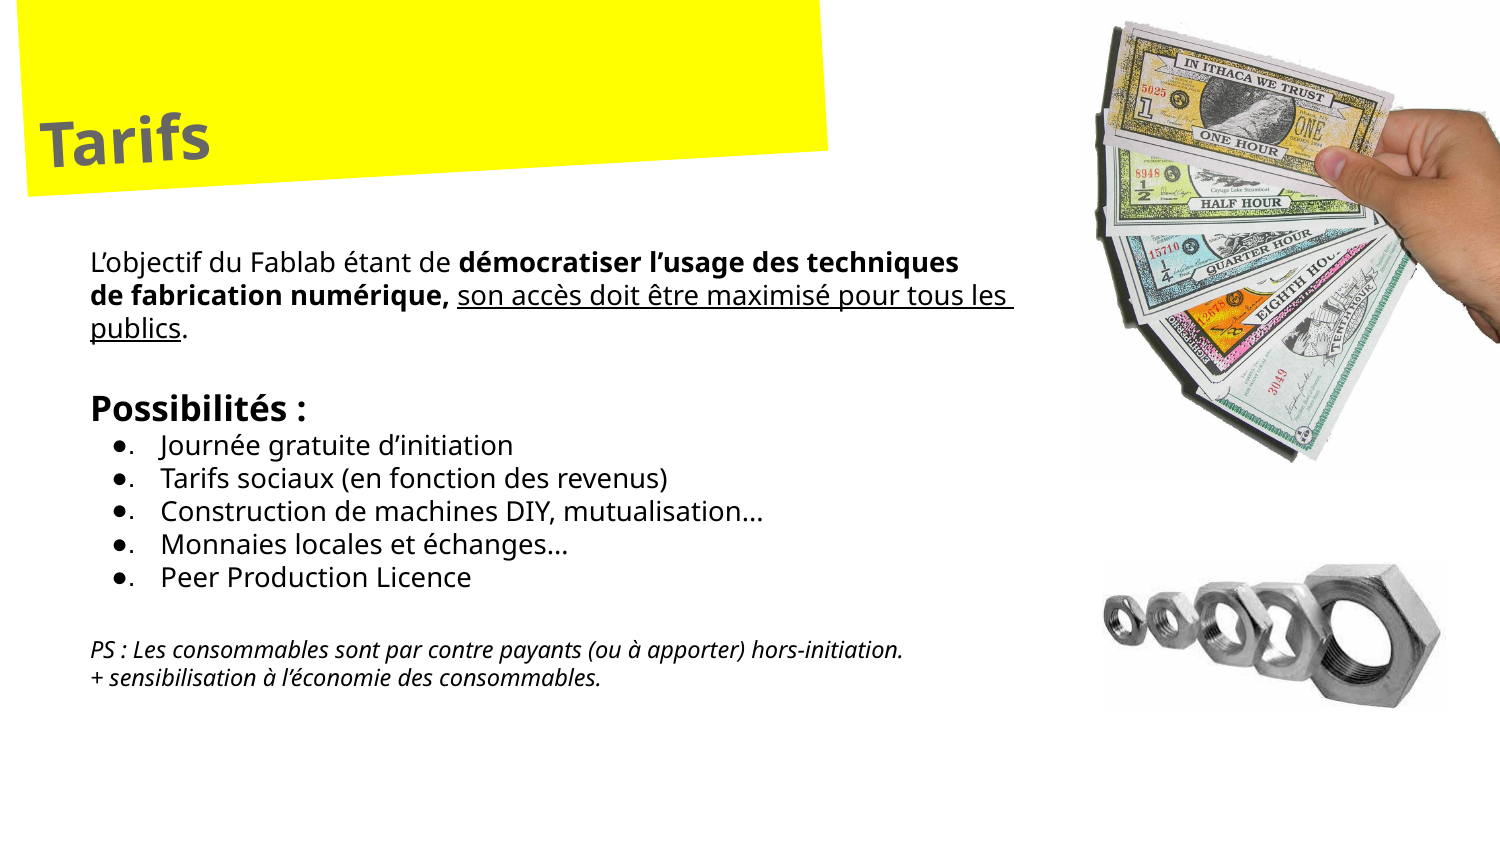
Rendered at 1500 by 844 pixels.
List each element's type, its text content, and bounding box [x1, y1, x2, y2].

list L’objectif du Fablab étant de démocratiser l’usage des techniques de fabrication numérique, son accès doit être maximisé pour tous les publics. Possibilités : Journée gratuite d’initiation Tarifs sociaux (en fonction des revenus) Construction de machines DIY, mutualisation... Monnaies locales et échanges… Peer Production Licence PS : Les consommables sont par contre payants (ou à apporter) hors-initiation. + sensibilisation à l’économie des consommables. [75, 196, 1425, 710]
title Tarifs [16, 0, 829, 197]
picture [1102, 562, 1446, 710]
picture [1079, 0, 1500, 477]
